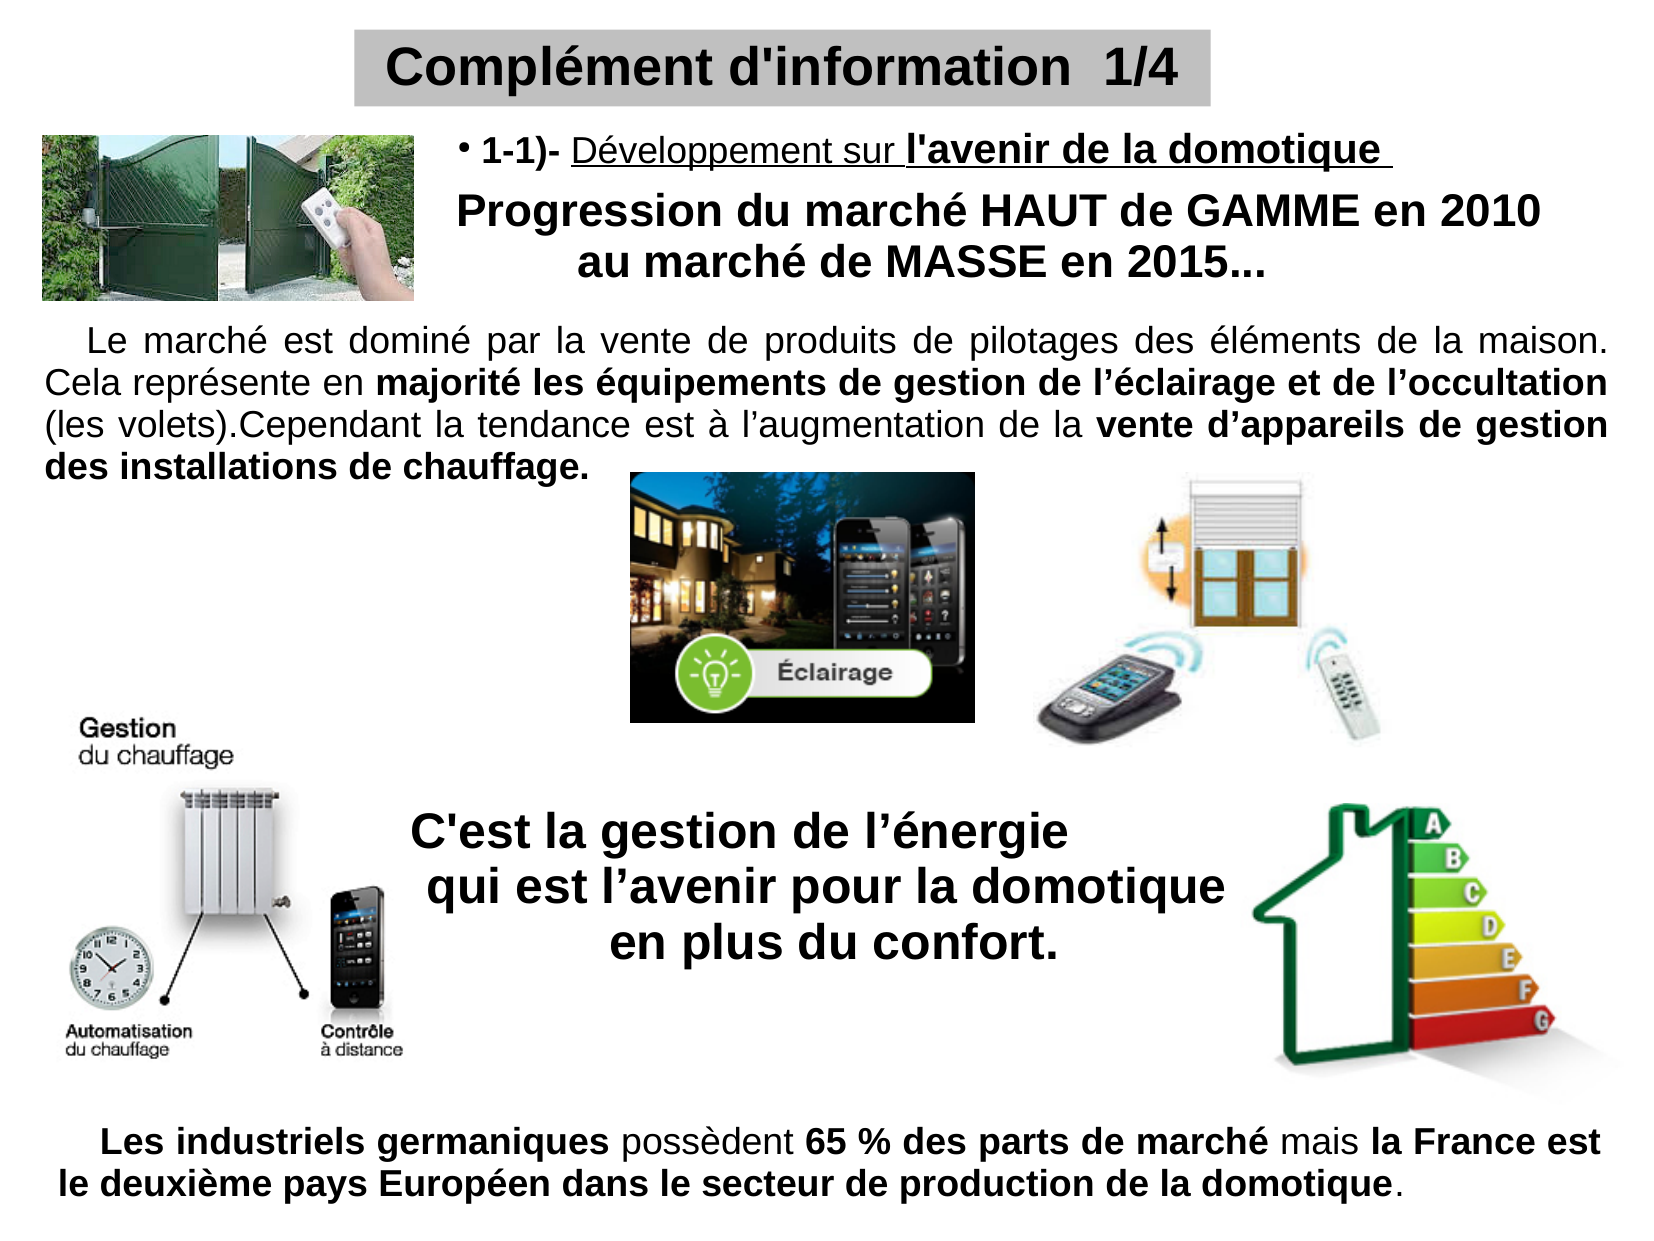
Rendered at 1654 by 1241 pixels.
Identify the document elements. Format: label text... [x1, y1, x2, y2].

picture [42, 135, 414, 301]
text_box Complément d'information 1/4 [354, 29, 1211, 107]
text_box 1-1)- Développement sur l'avenir de la domotique [442, 118, 1595, 177]
text_box Les industriels germaniques possèdent 65 % des parts de marché mais la France est le deuxième pays Européen dans le secteur de production de la domotique. [43, 1113, 1616, 1215]
text_box Progression du marché HAUT de GAMME en 2010 au marché de MASSE en 2015... Le marché est dominé par la vente de produits de pilotages des éléments de la maison. Cela représente en majorité les équipements de gestion de l’éclairage et de l’occultation (les volets).Cependant la tendance est à l’augmentation de la vente d’appareils de gestion des installations de chauffage. C'est la gestion de l’énergie qui est l’avenir pour la domotique en plus du confort. [29, 177, 1625, 1147]
picture [1033, 472, 1418, 768]
